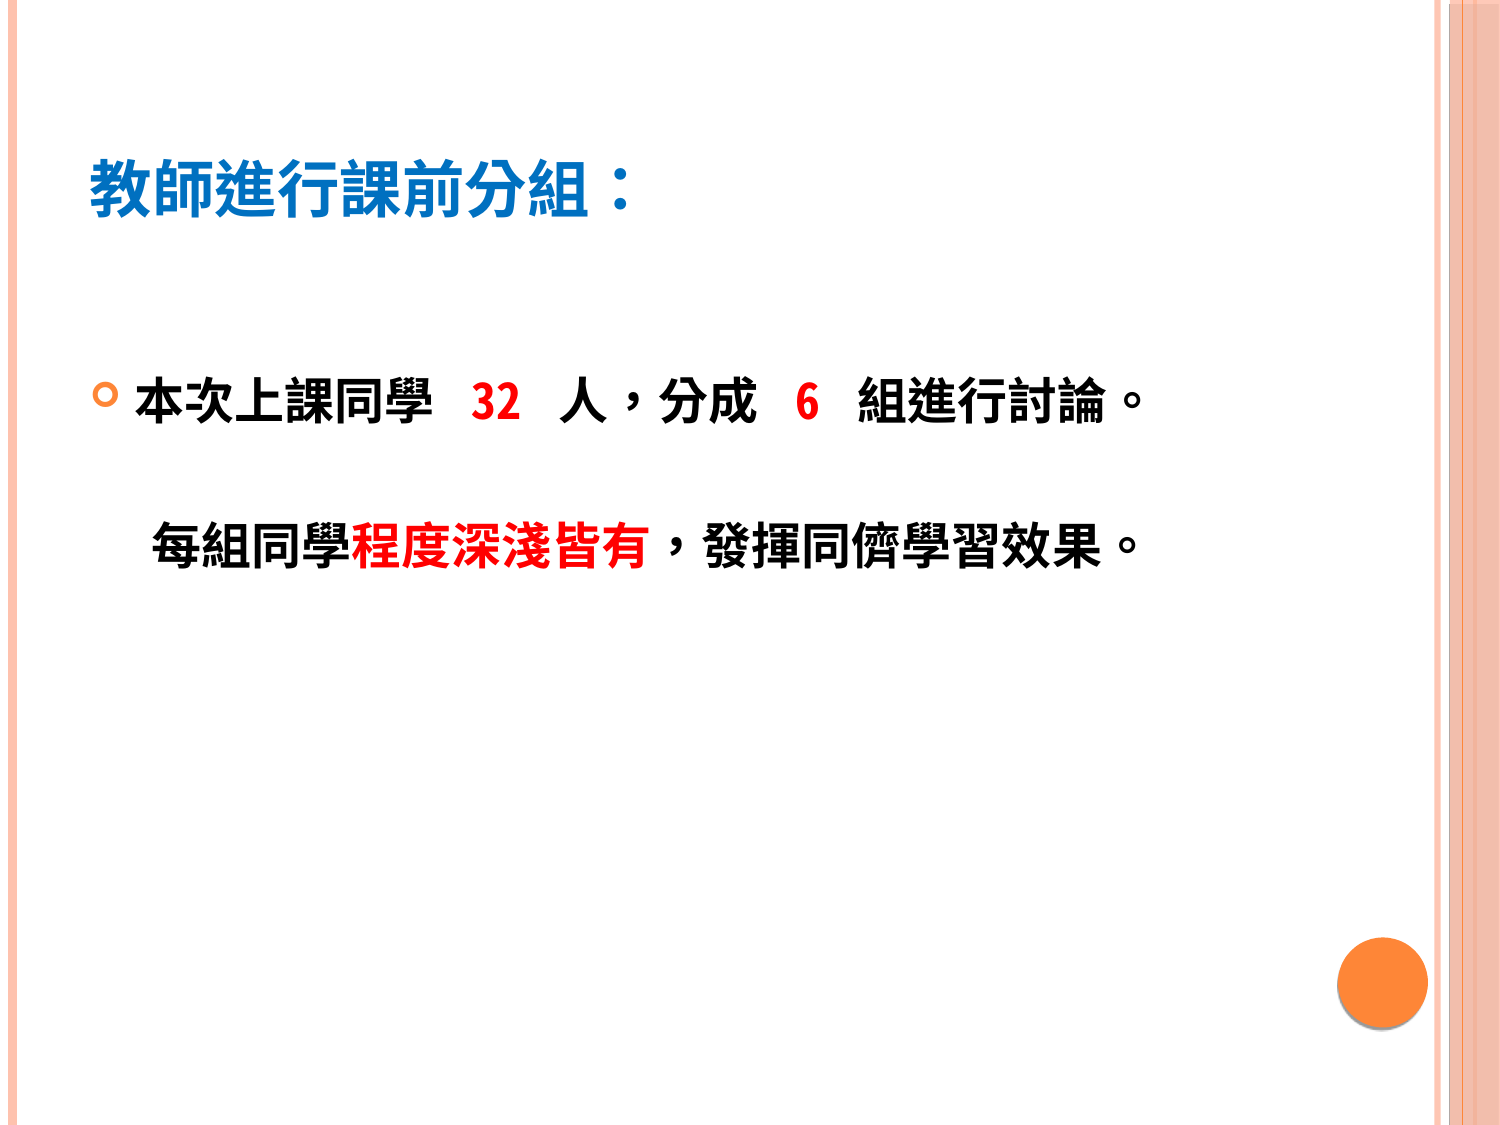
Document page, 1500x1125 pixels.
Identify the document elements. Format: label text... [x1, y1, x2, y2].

list 本次上課同學 32 人，分成 6 組進行討論。 每組同學程度深淺皆有，發揮同儕學習效果。 [75, 361, 1300, 1062]
title 教師進行課前分組： [75, 45, 1300, 233]
